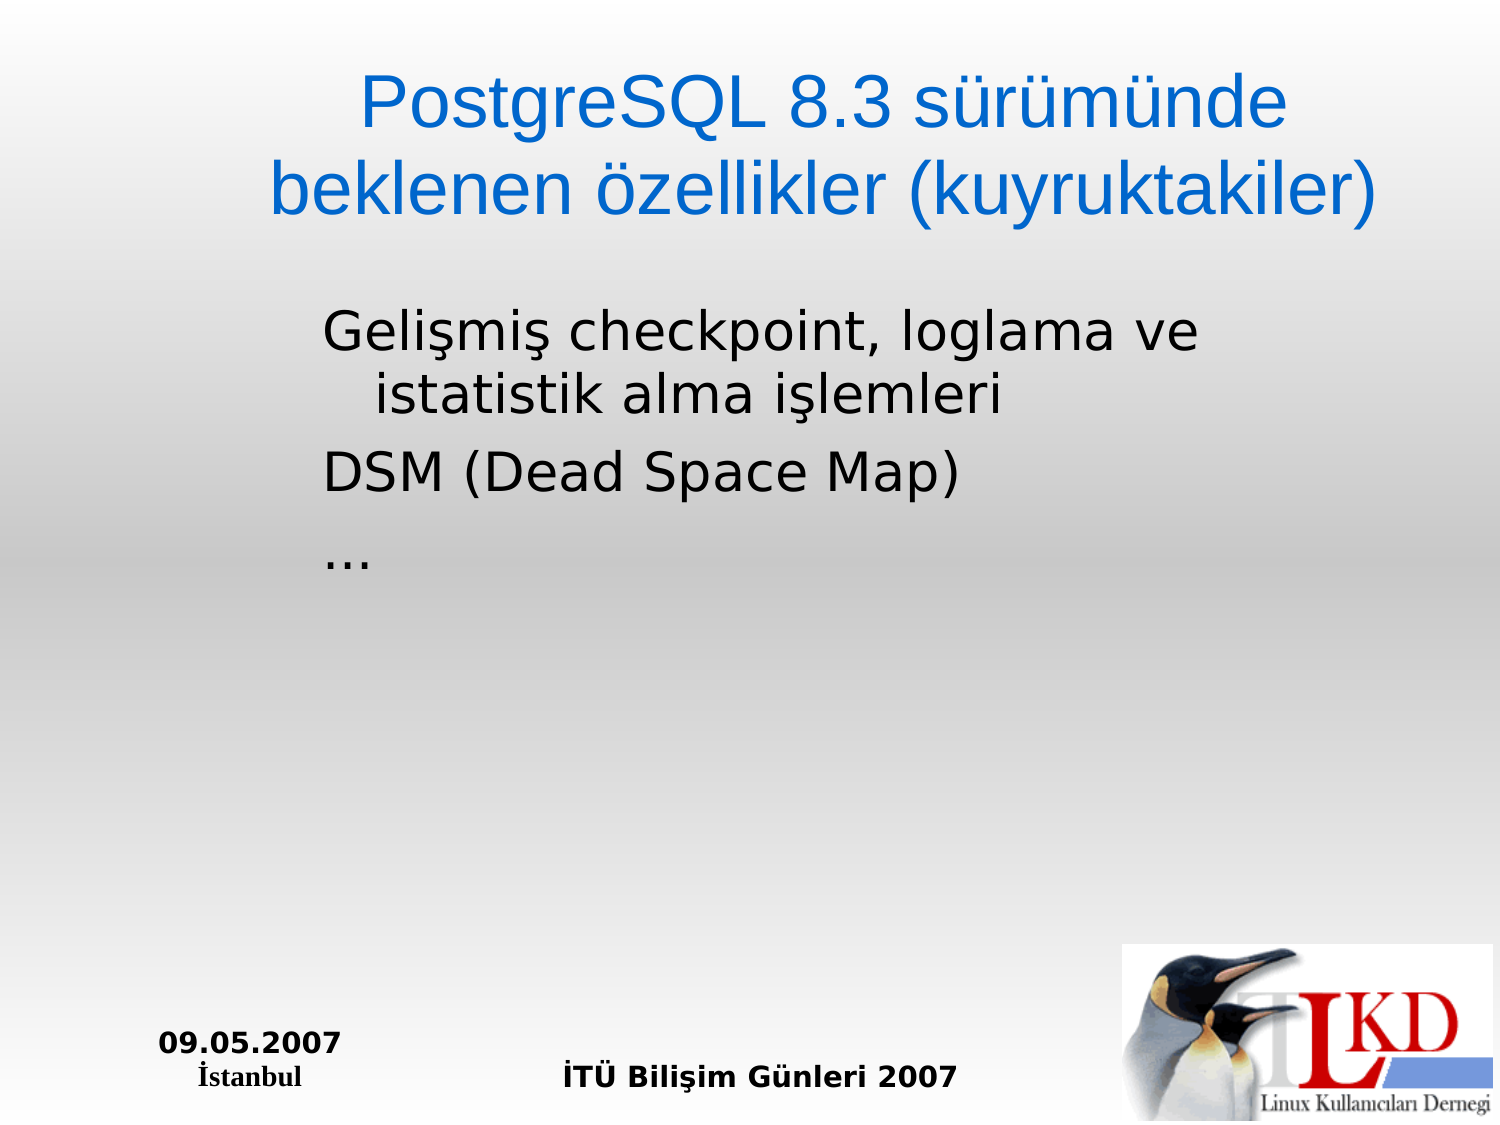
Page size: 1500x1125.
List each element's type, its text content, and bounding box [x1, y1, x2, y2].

list Gelişmiş checkpoint, loglama ve istatistik alma işlemleri DSM (Dead Space Map) ... [224, 299, 1425, 975]
title PostgreSQL 8.3 sürümünde beklenen özellikler (kuyruktakiler) [224, 29, 1425, 257]
picture [1122, 944, 1493, 1121]
